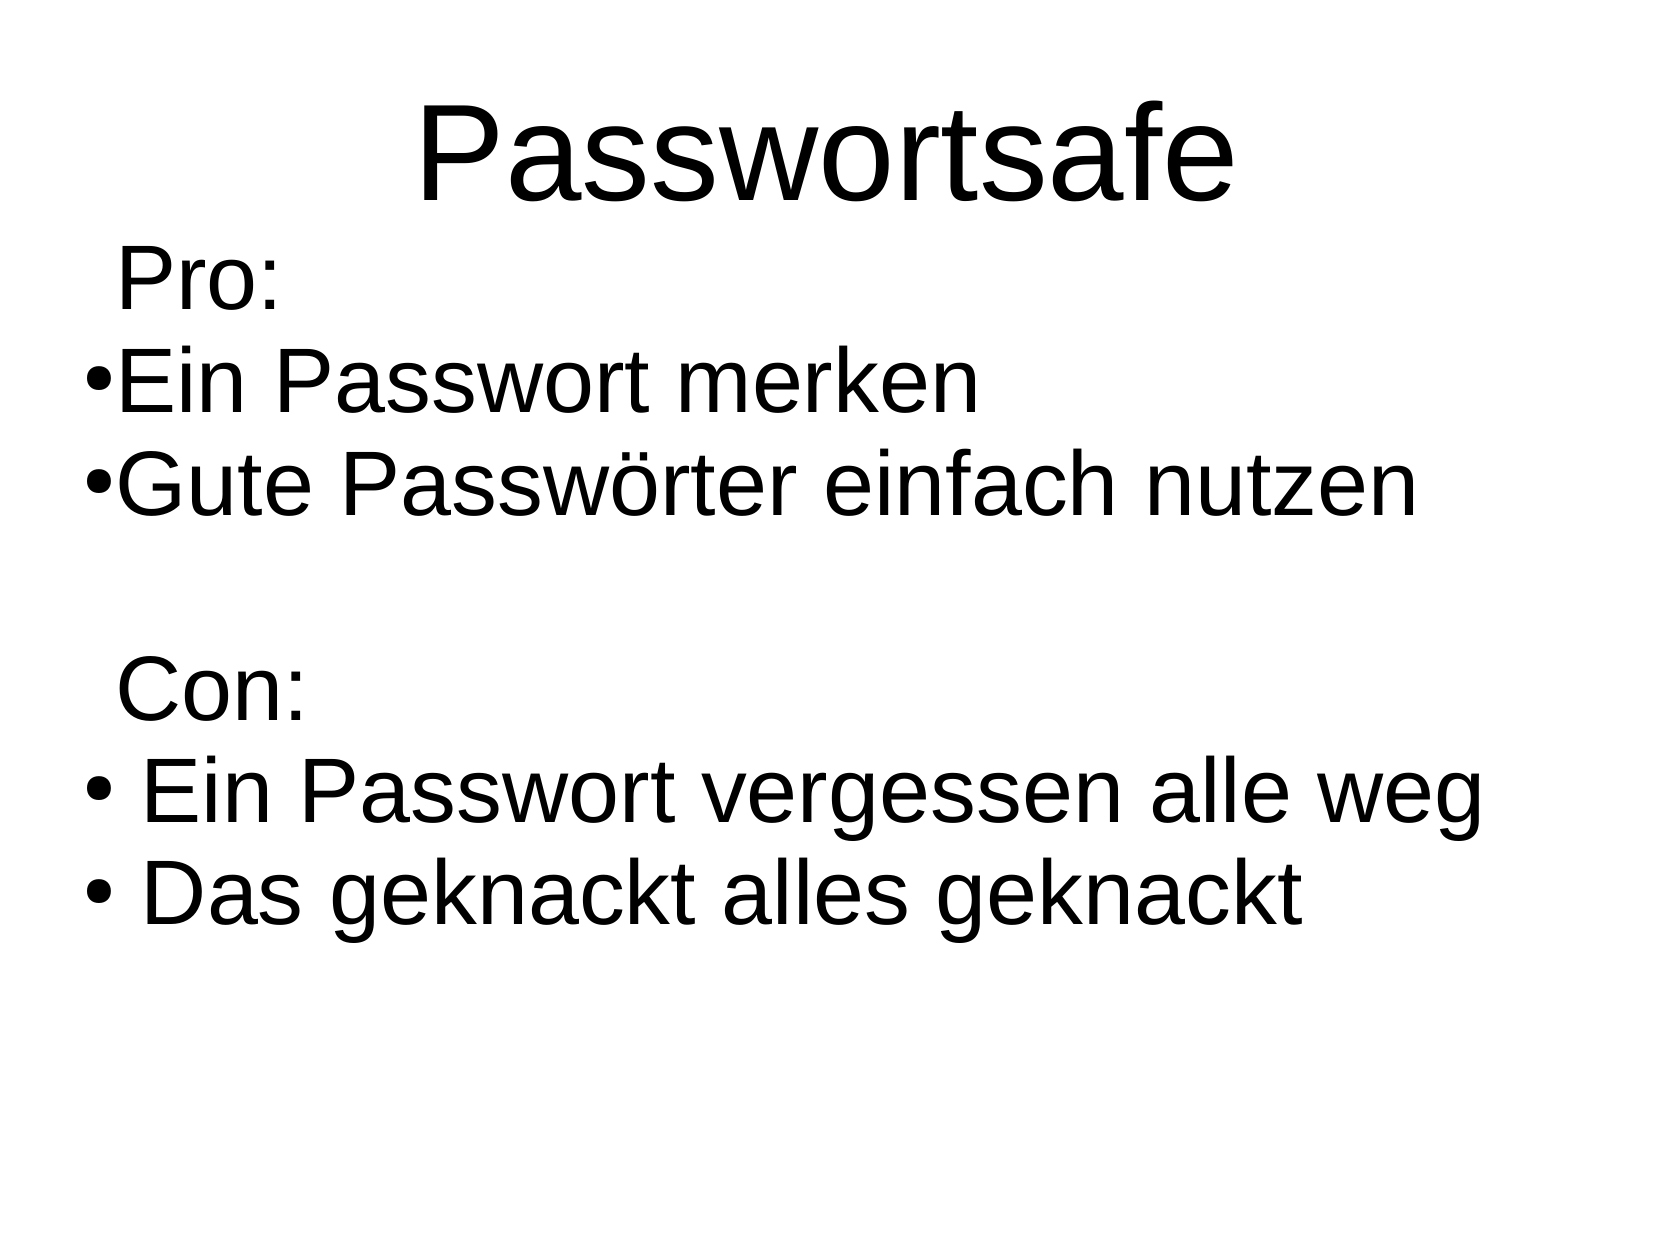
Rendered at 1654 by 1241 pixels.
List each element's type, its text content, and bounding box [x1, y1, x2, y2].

subtitle Pro: Ein Passwort merken Gute Passwörter einfach nutzen Con: Ein Passwort vergessen alle weg Das geknackt alles geknackt [82, 257, 1571, 1123]
title Passwortsafe [82, 49, 1571, 257]
